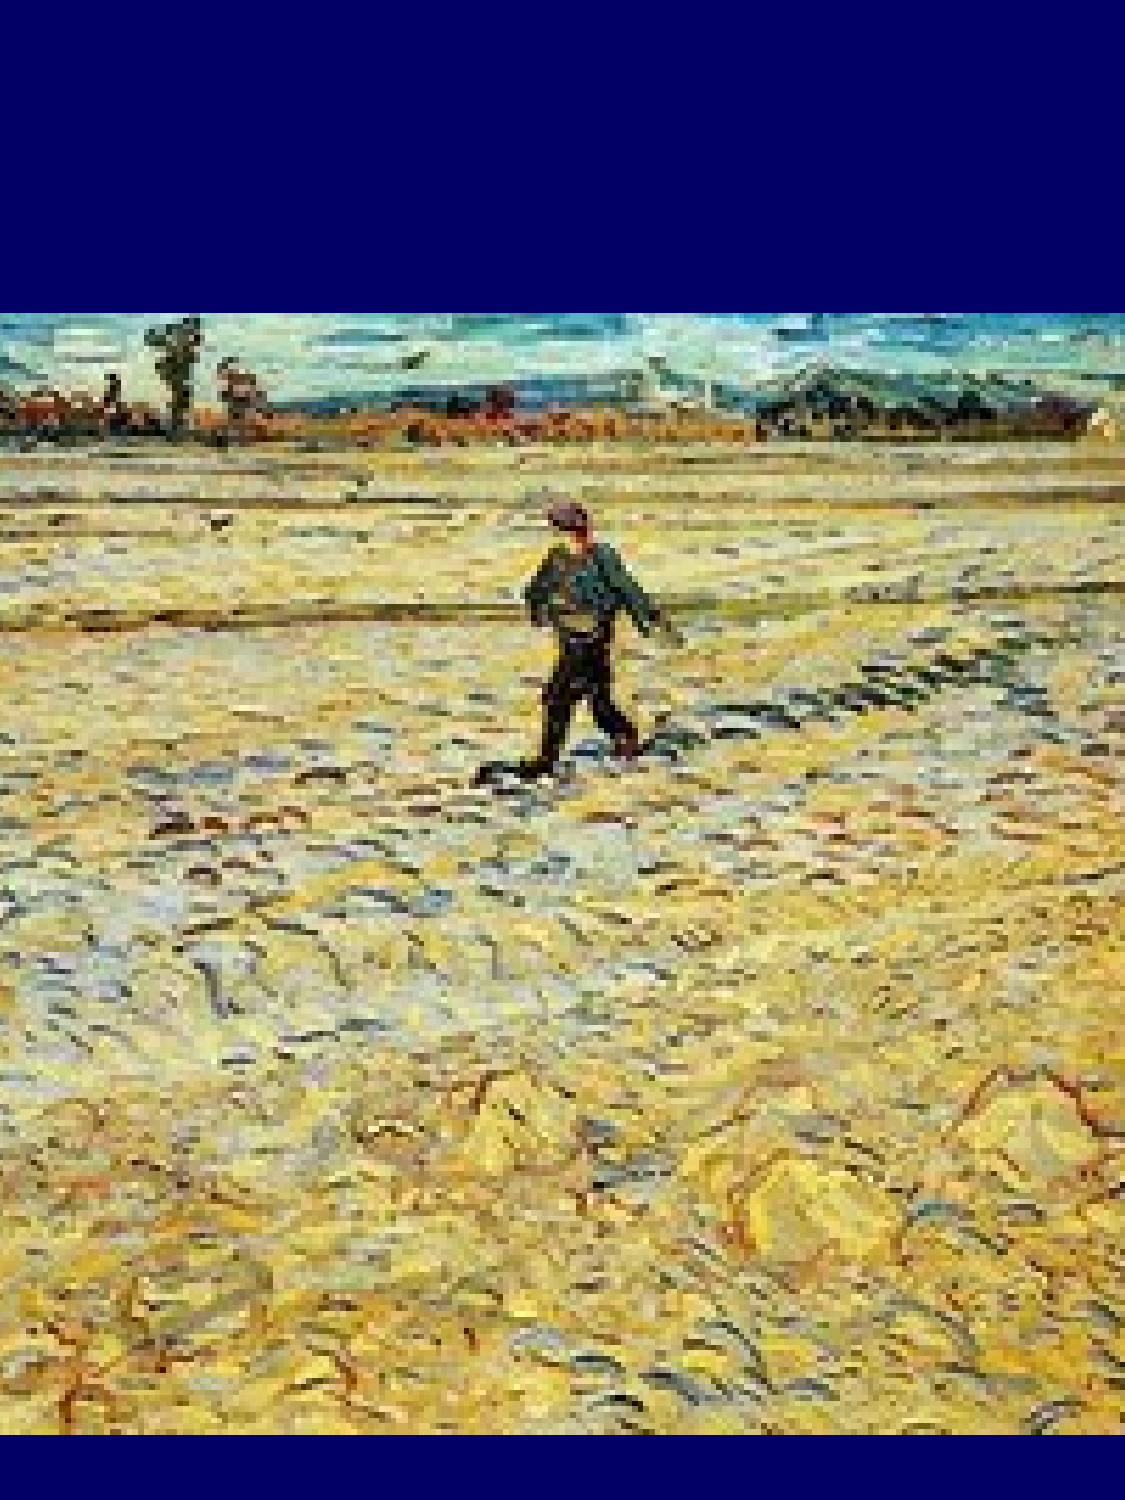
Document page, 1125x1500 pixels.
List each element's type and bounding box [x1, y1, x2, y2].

picture [0, 313, 1125, 1435]
